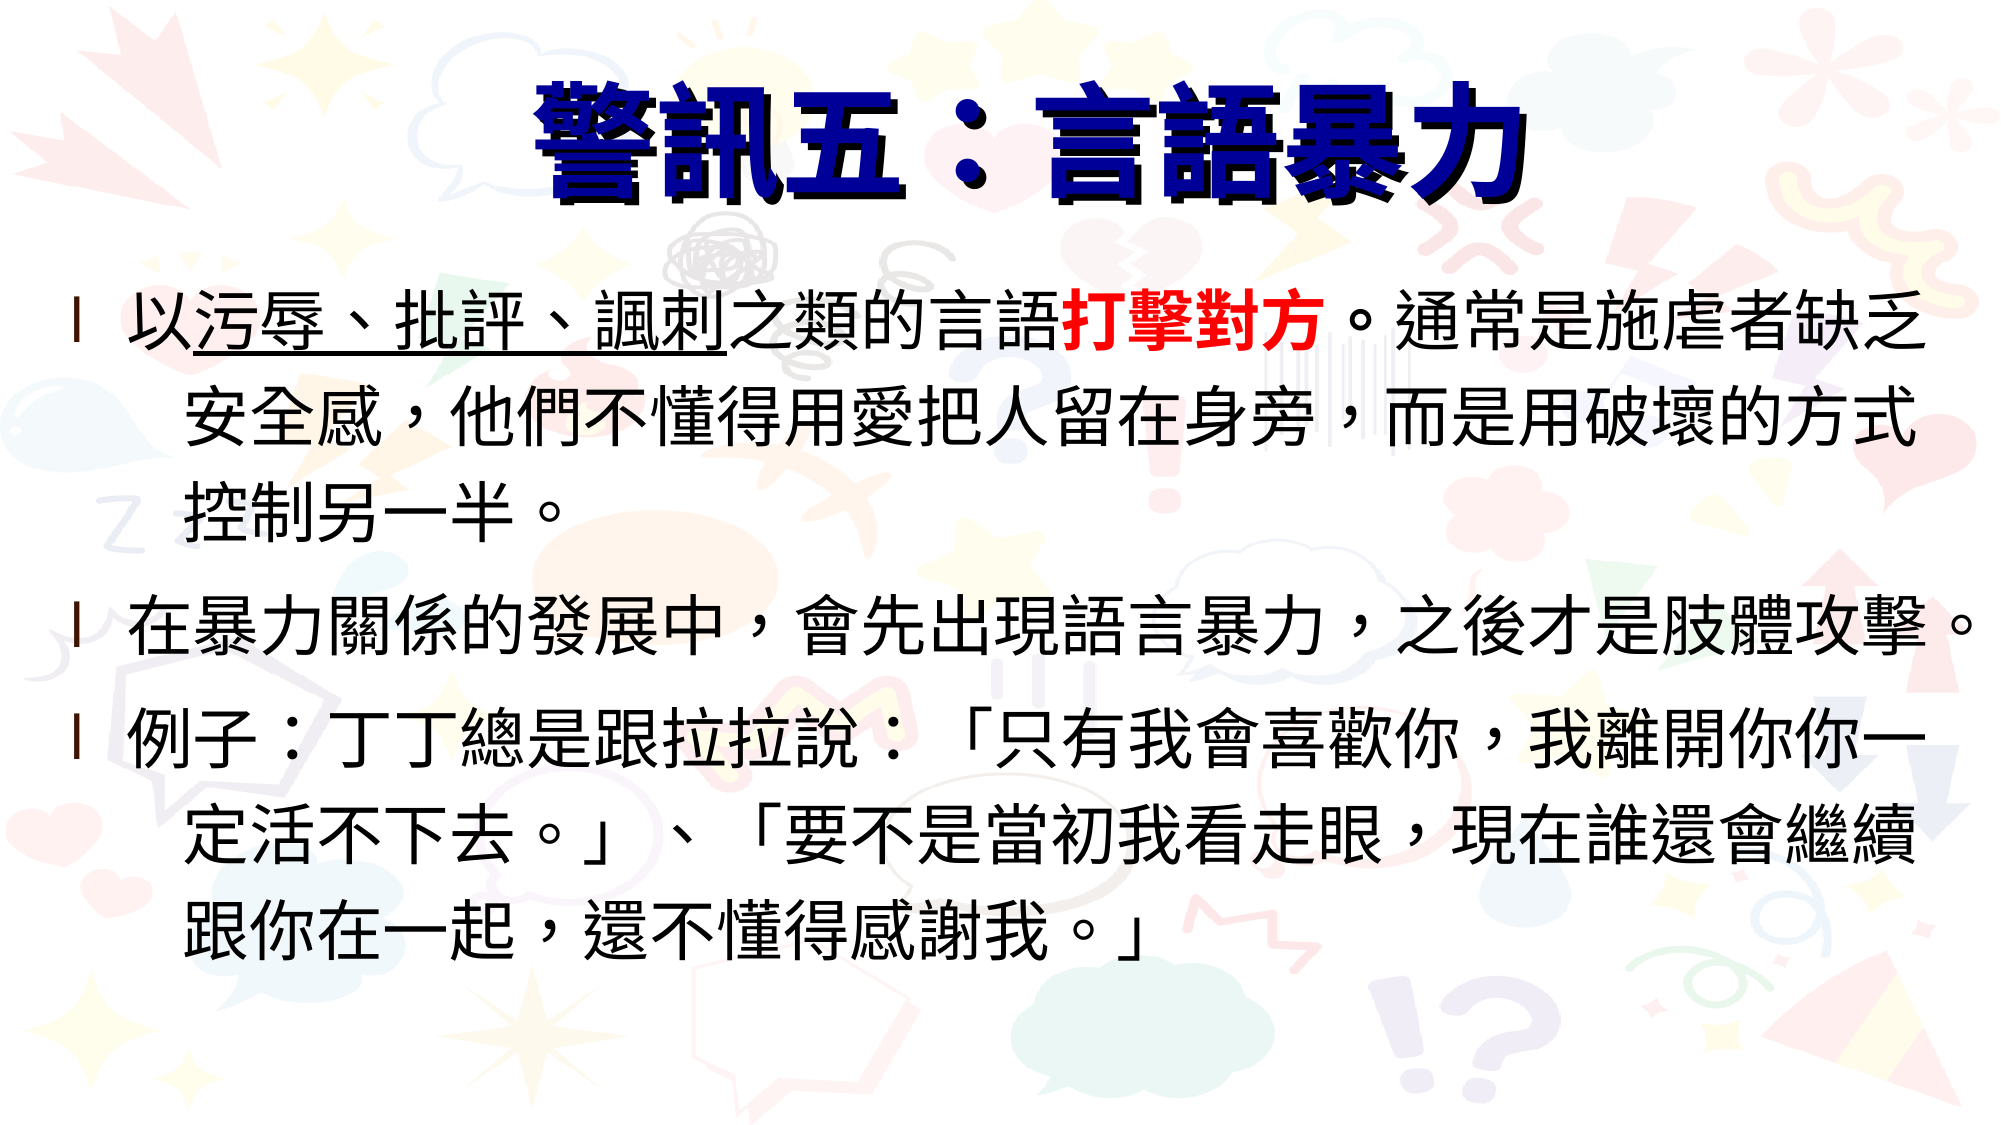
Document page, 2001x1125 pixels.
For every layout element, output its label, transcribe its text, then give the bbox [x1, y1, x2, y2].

list 以污辱、批評、諷刺之類的言語打擊對方。通常是施虐者缺乏安全感，他們不懂得用愛把人留在身旁，而是用破壞的方式控制另一半。 在暴力關係的發展中，會先出現語言暴力，之後才是肢體攻擊。 例子：丁丁總是跟拉拉說：「只有我會喜歡你，我離開你你一定活不下去。」、「要不是當初我看走眼，現在誰還會繼續跟你在一起，還不懂得感謝我。」 [55, 255, 1957, 1125]
text_box 警訊五：言語暴力 [515, 55, 1545, 220]
